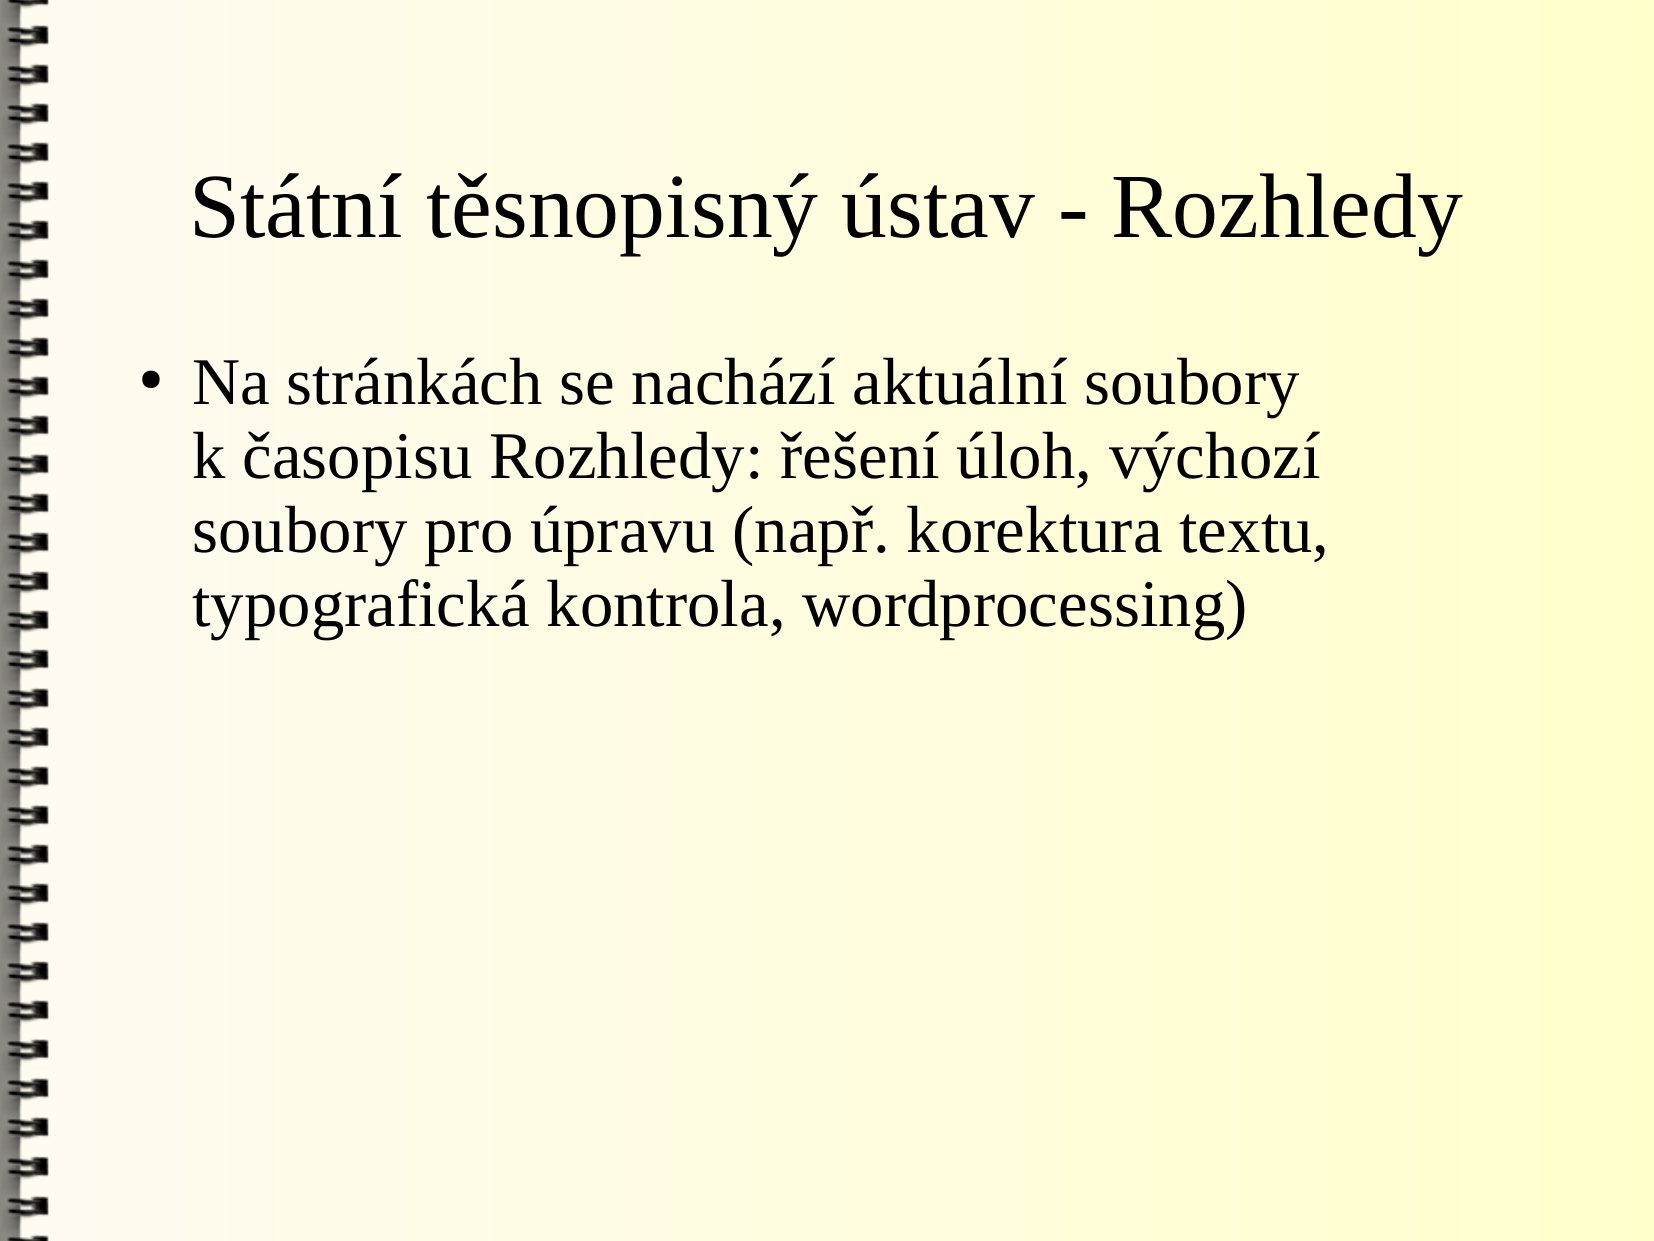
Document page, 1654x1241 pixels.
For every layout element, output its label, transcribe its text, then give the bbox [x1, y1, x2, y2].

list Na stránkách se nachází aktuální soubory k časopisu Rozhledy: řešení úloh, výchozí soubory pro úpravu (např. korektura textu, typografická kontrola, wordprocessing) [121, 344, 1534, 1164]
title Státní těsnopisný ústav - Rozhledy [121, 102, 1534, 311]
picture [0, 0, 1654, 1241]
